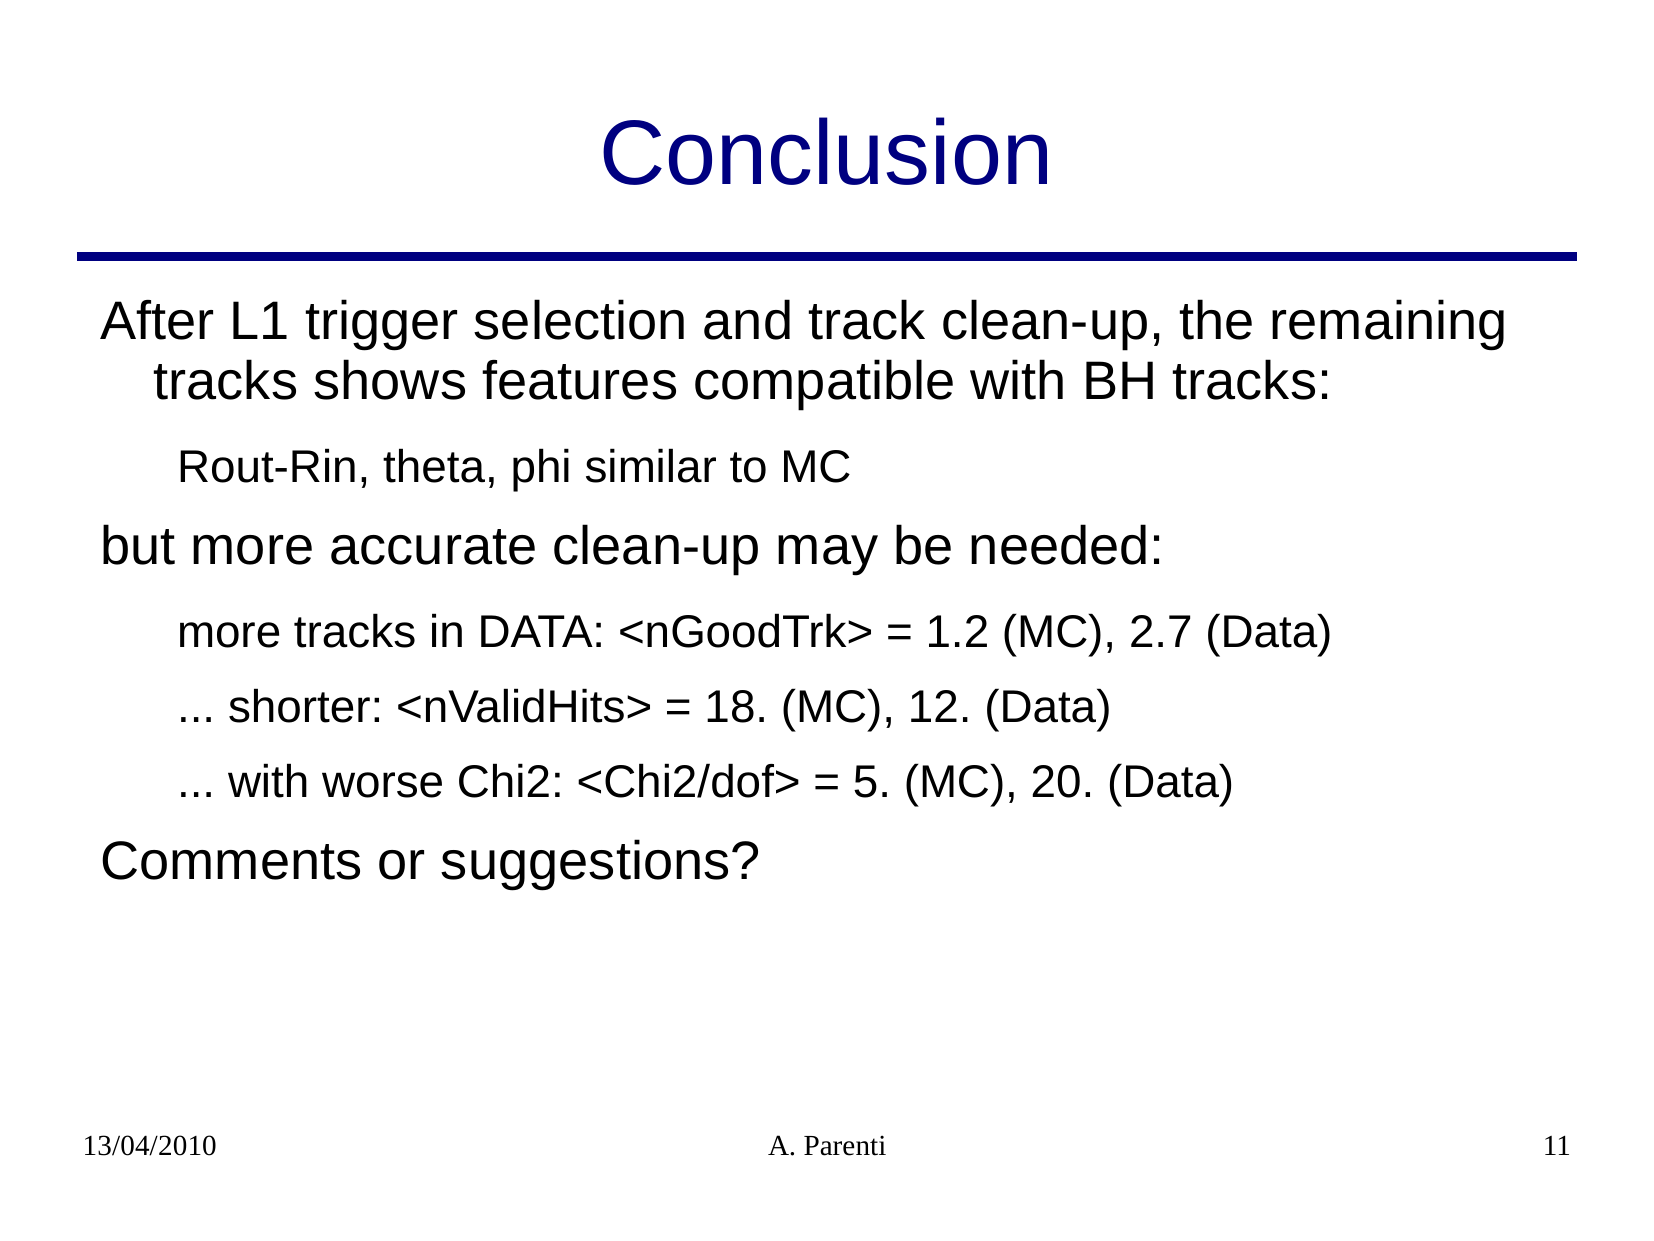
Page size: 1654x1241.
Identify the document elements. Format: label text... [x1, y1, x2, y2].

list After L1 trigger selection and track clean-up, the remaining tracks shows features compatible with BH tracks: Rout-Rin, theta, phi similar to MC but more accurate clean-up may be needed: more tracks in DATA: <nGoodTrk> = 1.2 (MC), 2.7 (Data) ... shorter: <nValidHits> = 18. (MC), 12. (Data) ... with worse Chi2: <Chi2/dof> = 5. (MC), 20. (Data) Comments or suggestions? [82, 290, 1571, 1094]
title Conclusion [82, 56, 1571, 250]
